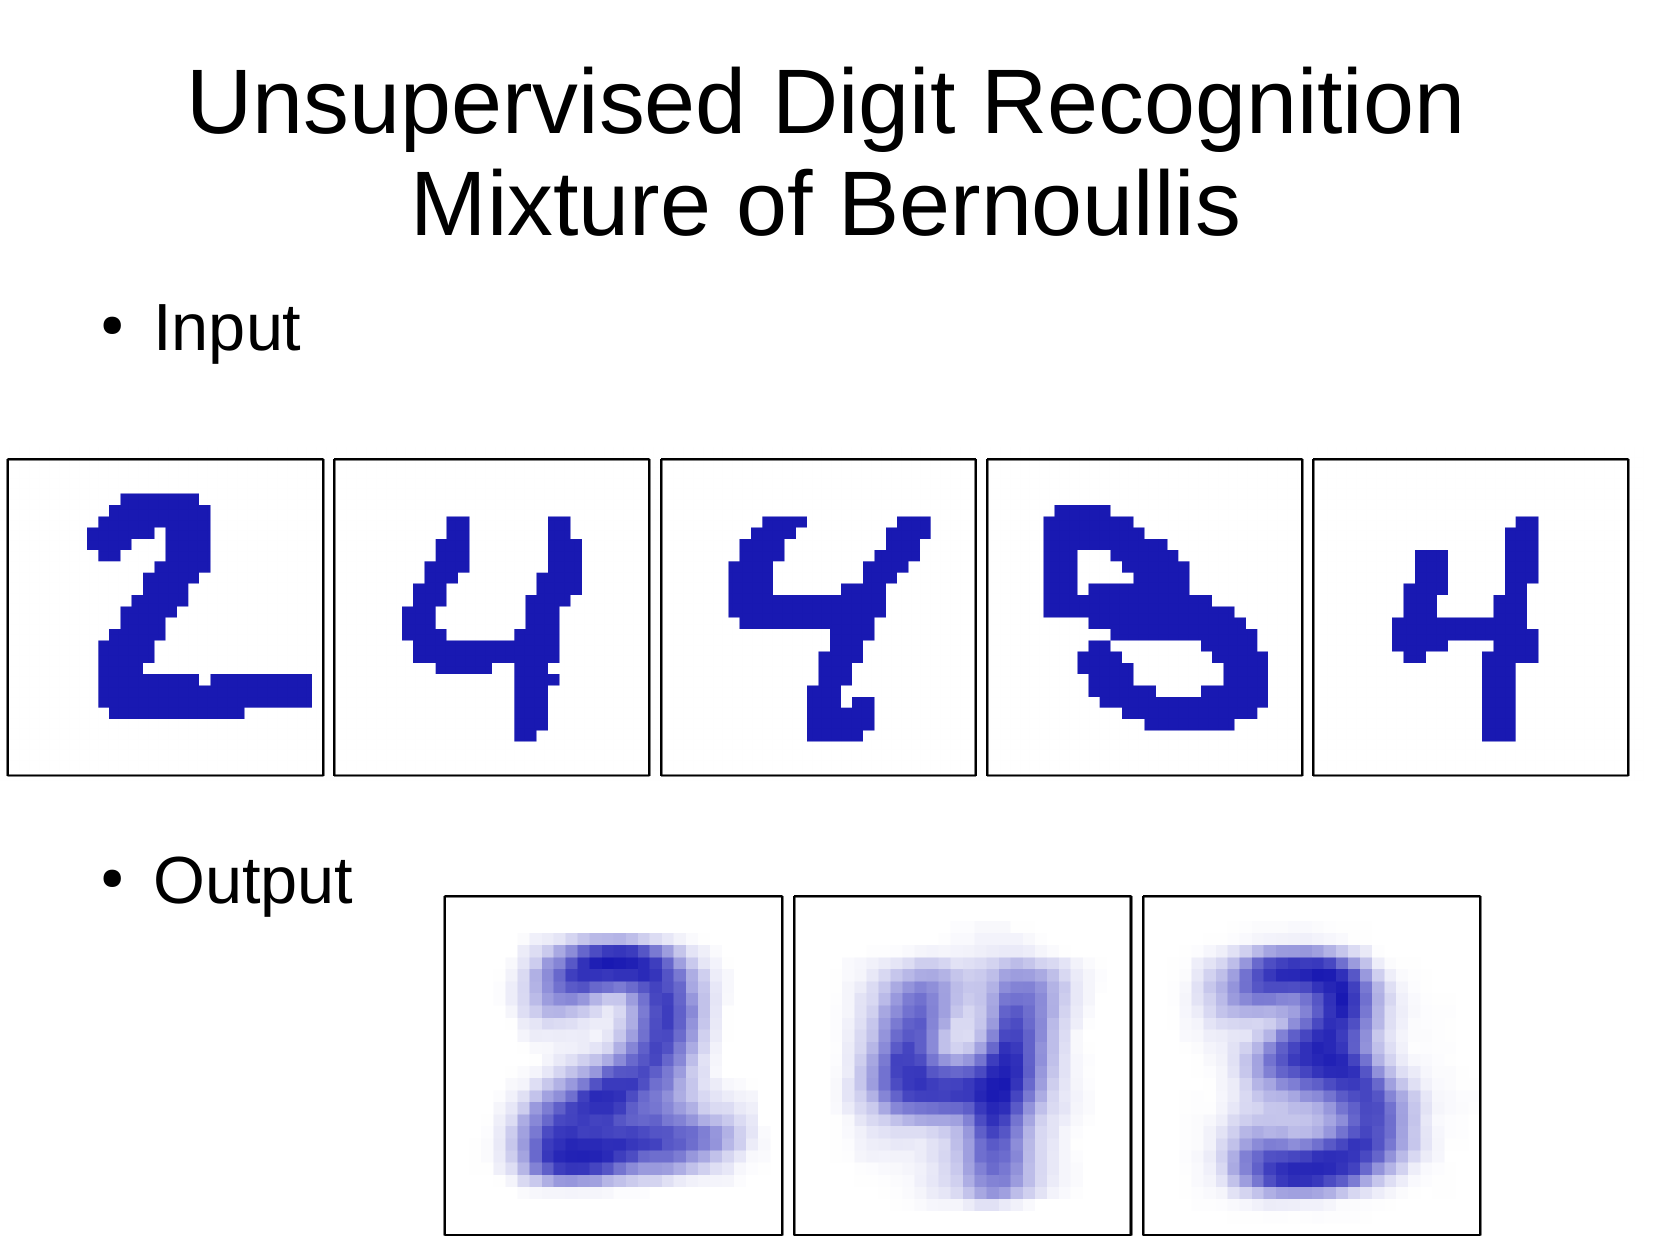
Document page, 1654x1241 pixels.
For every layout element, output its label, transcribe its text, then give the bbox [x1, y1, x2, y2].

picture [0, 447, 1644, 781]
picture [427, 883, 1496, 1241]
list Input Output [82, 781, 1571, 1109]
title Unsupervised Digit Recognition Mixture of Bernoullis [82, 49, 1571, 257]
list Input Output [82, 290, 1571, 447]
